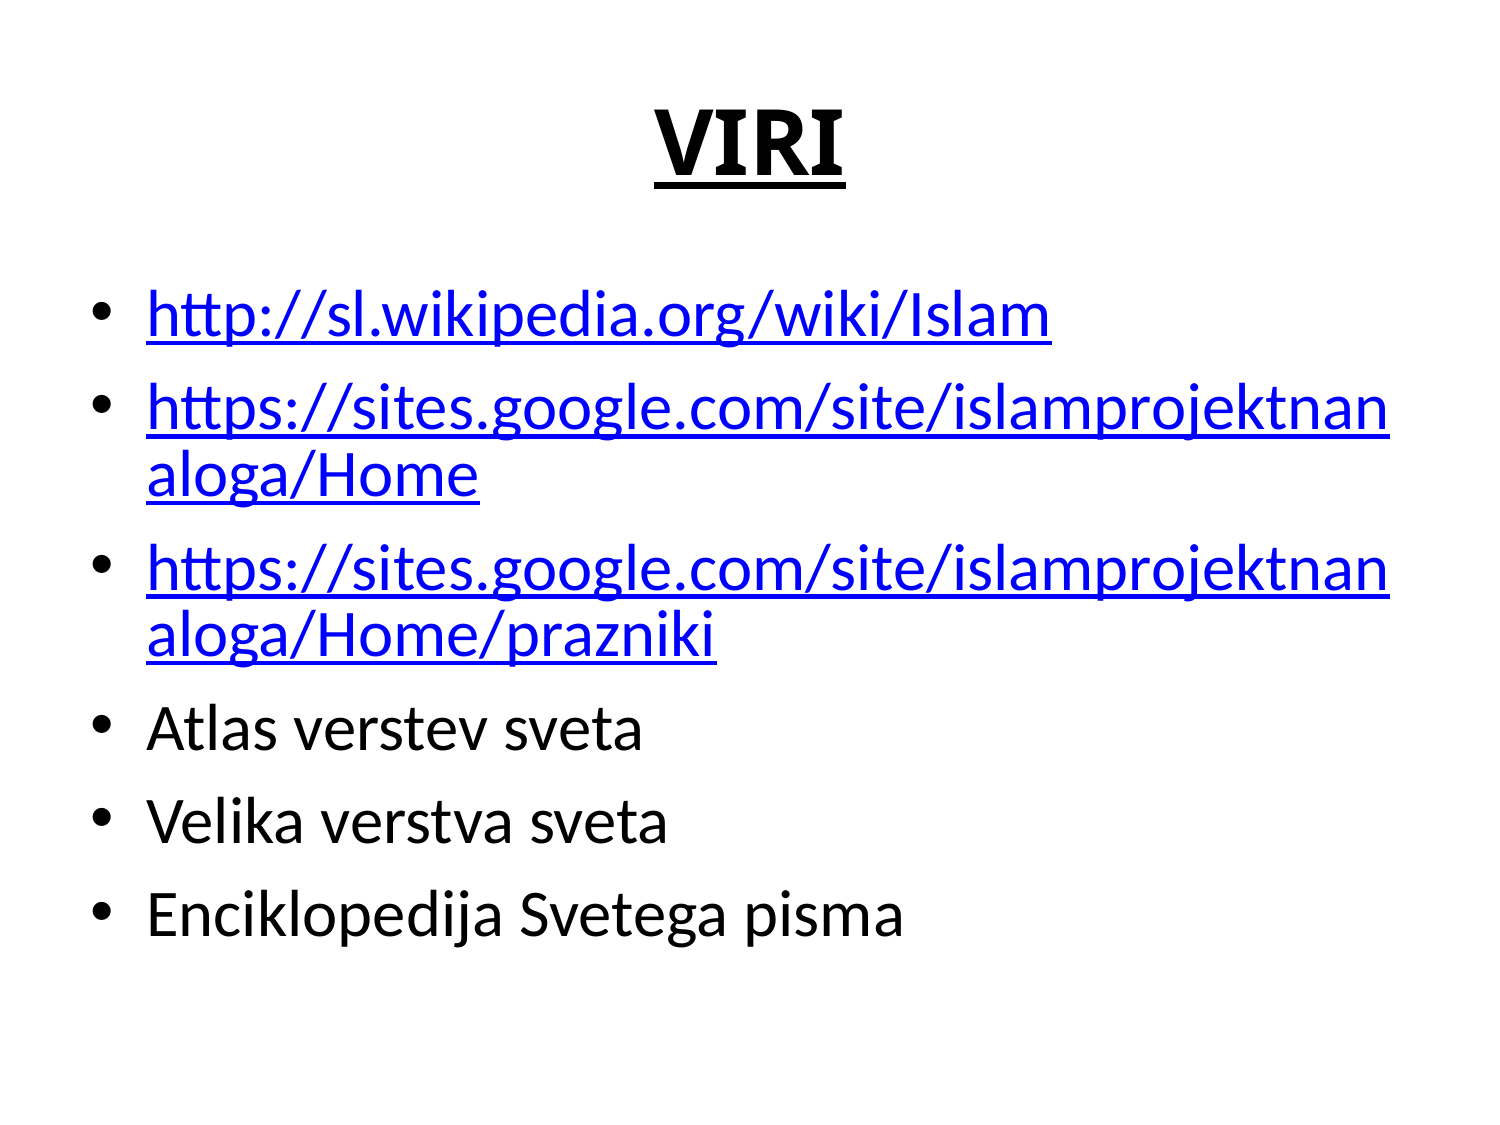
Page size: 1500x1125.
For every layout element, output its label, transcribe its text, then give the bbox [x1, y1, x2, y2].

title VIRI [75, 45, 1425, 233]
list http://sl.wikipedia.org/wiki/Islam https://sites.google.com/site/islamprojektnanaloga/Home https://sites.google.com/site/islamprojektnanaloga/Home/prazniki Atlas verstev sveta Velika verstva sveta Enciklopedija Svetega pisma [75, 262, 1425, 1005]
